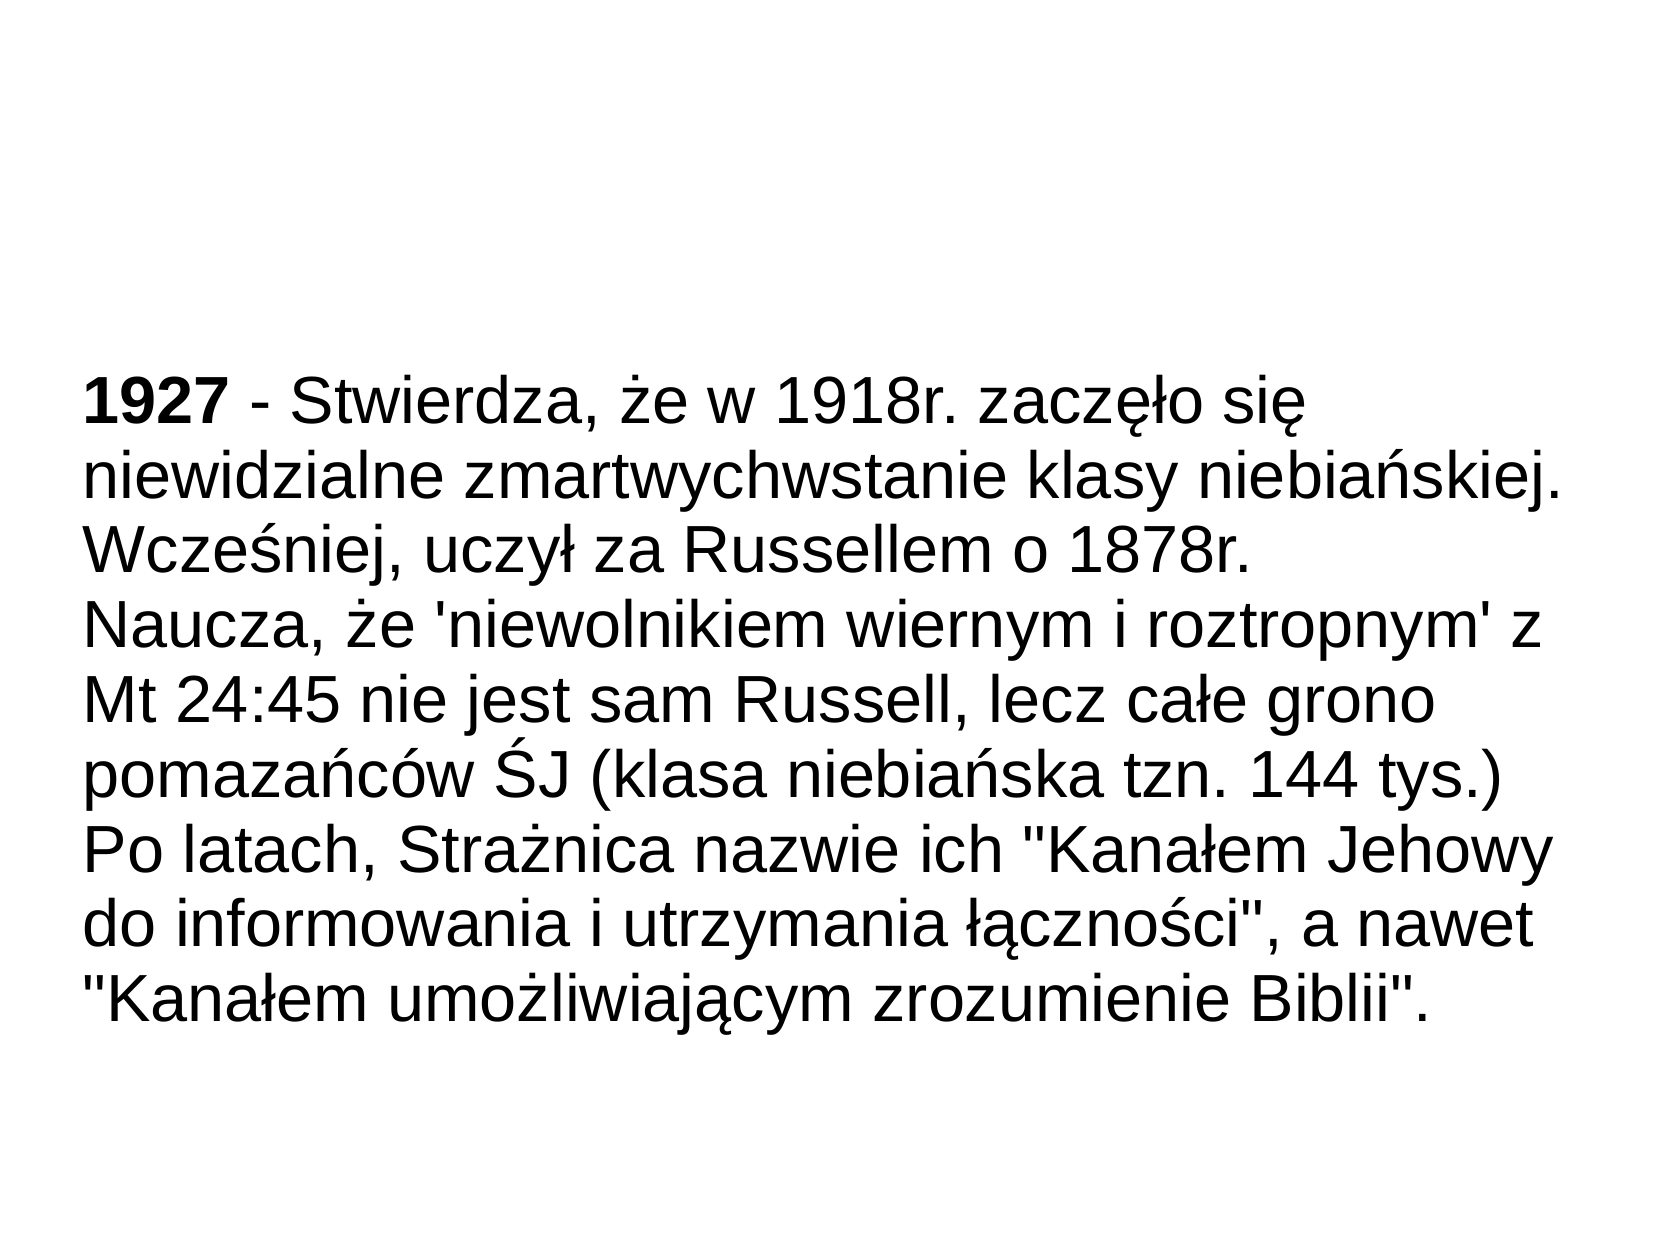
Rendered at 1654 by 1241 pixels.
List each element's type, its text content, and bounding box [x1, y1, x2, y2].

subtitle 1927 - Stwierdza, że w 1918r. zaczęło się niewidzialne zmartwychwstanie klasy niebiańskiej. Wcześniej, uczył za Russellem o 1878r. Naucza, że 'niewolnikiem wiernym i roztropnym' z Mt 24:45 nie jest sam Russell, lecz całe grono pomazańców ŚJ (klasa niebiańska tzn. 144 tys.) Po latach, Strażnica nazwie ich "Kanałem Jehowy do informowania i utrzymania łączności", a nawet "Kanałem umożliwiającym zrozumienie Biblii". [82, 297, 1571, 1102]
